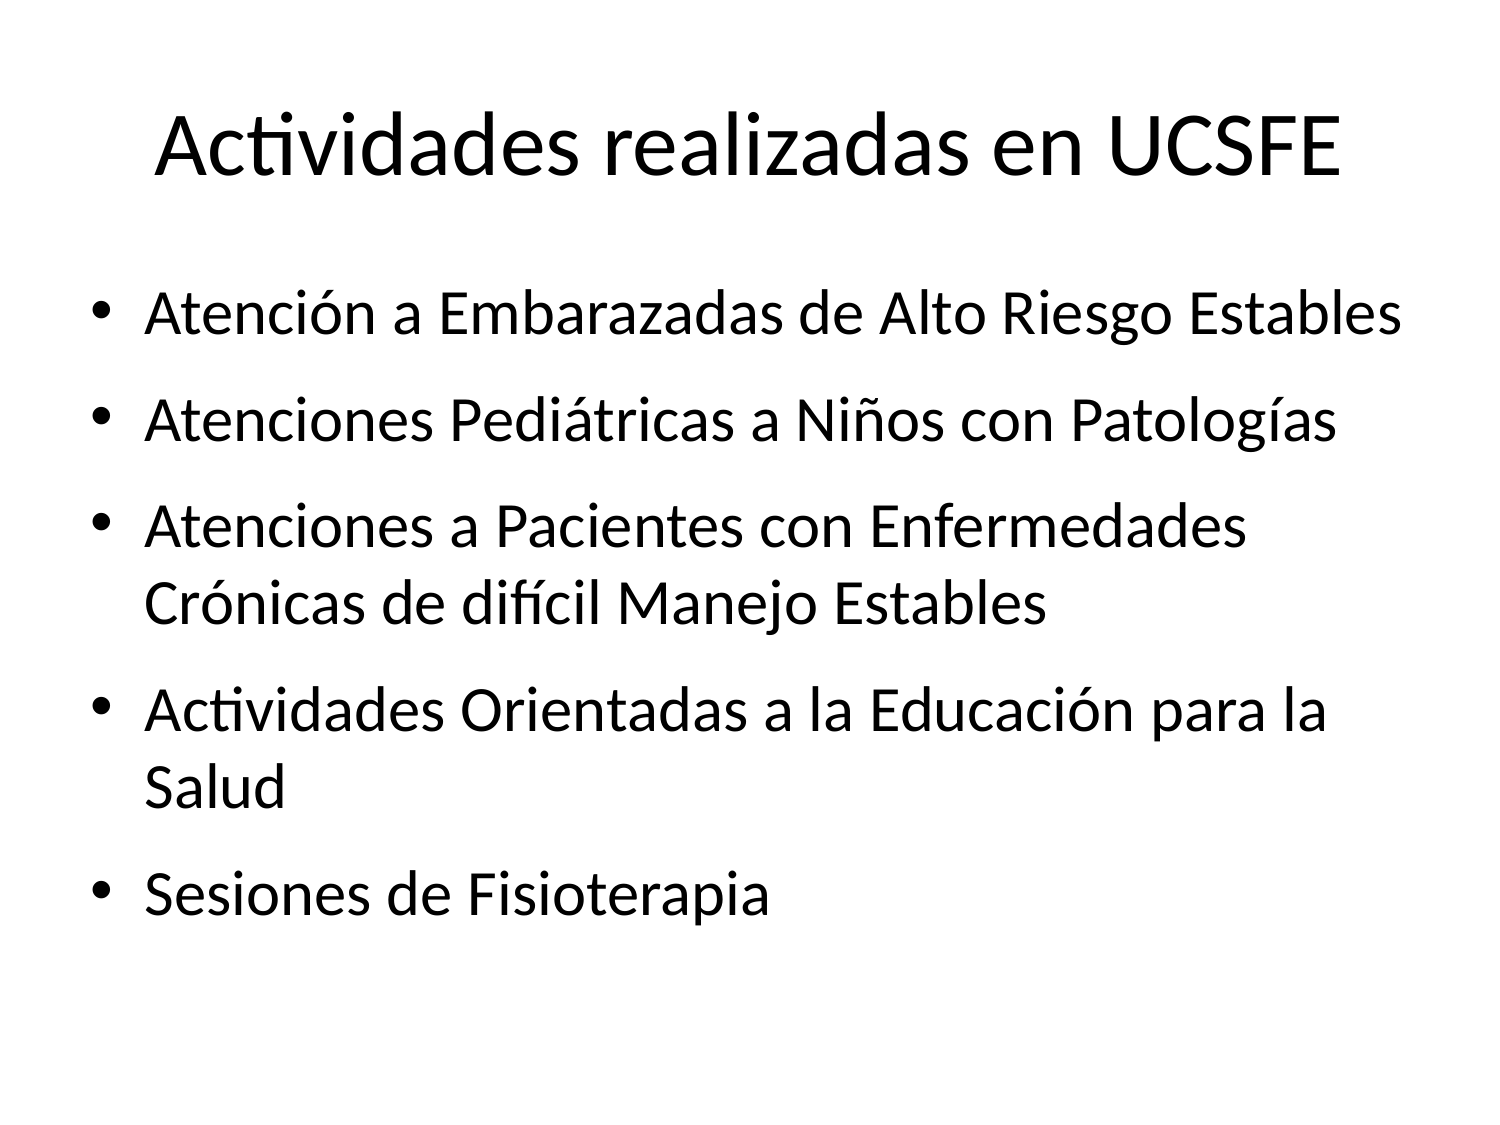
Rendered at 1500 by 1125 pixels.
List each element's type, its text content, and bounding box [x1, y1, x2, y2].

title Actividades realizadas en UCSFE [75, 45, 1425, 233]
list Atención a Embarazadas de Alto Riesgo Estables Atenciones Pediátricas a Niños con Patologías Atenciones a Pacientes con Enfermedades Crónicas de difícil Manejo Estables Actividades Orientadas a la Educación para la Salud Sesiones de Fisioterapia [75, 262, 1425, 1005]
